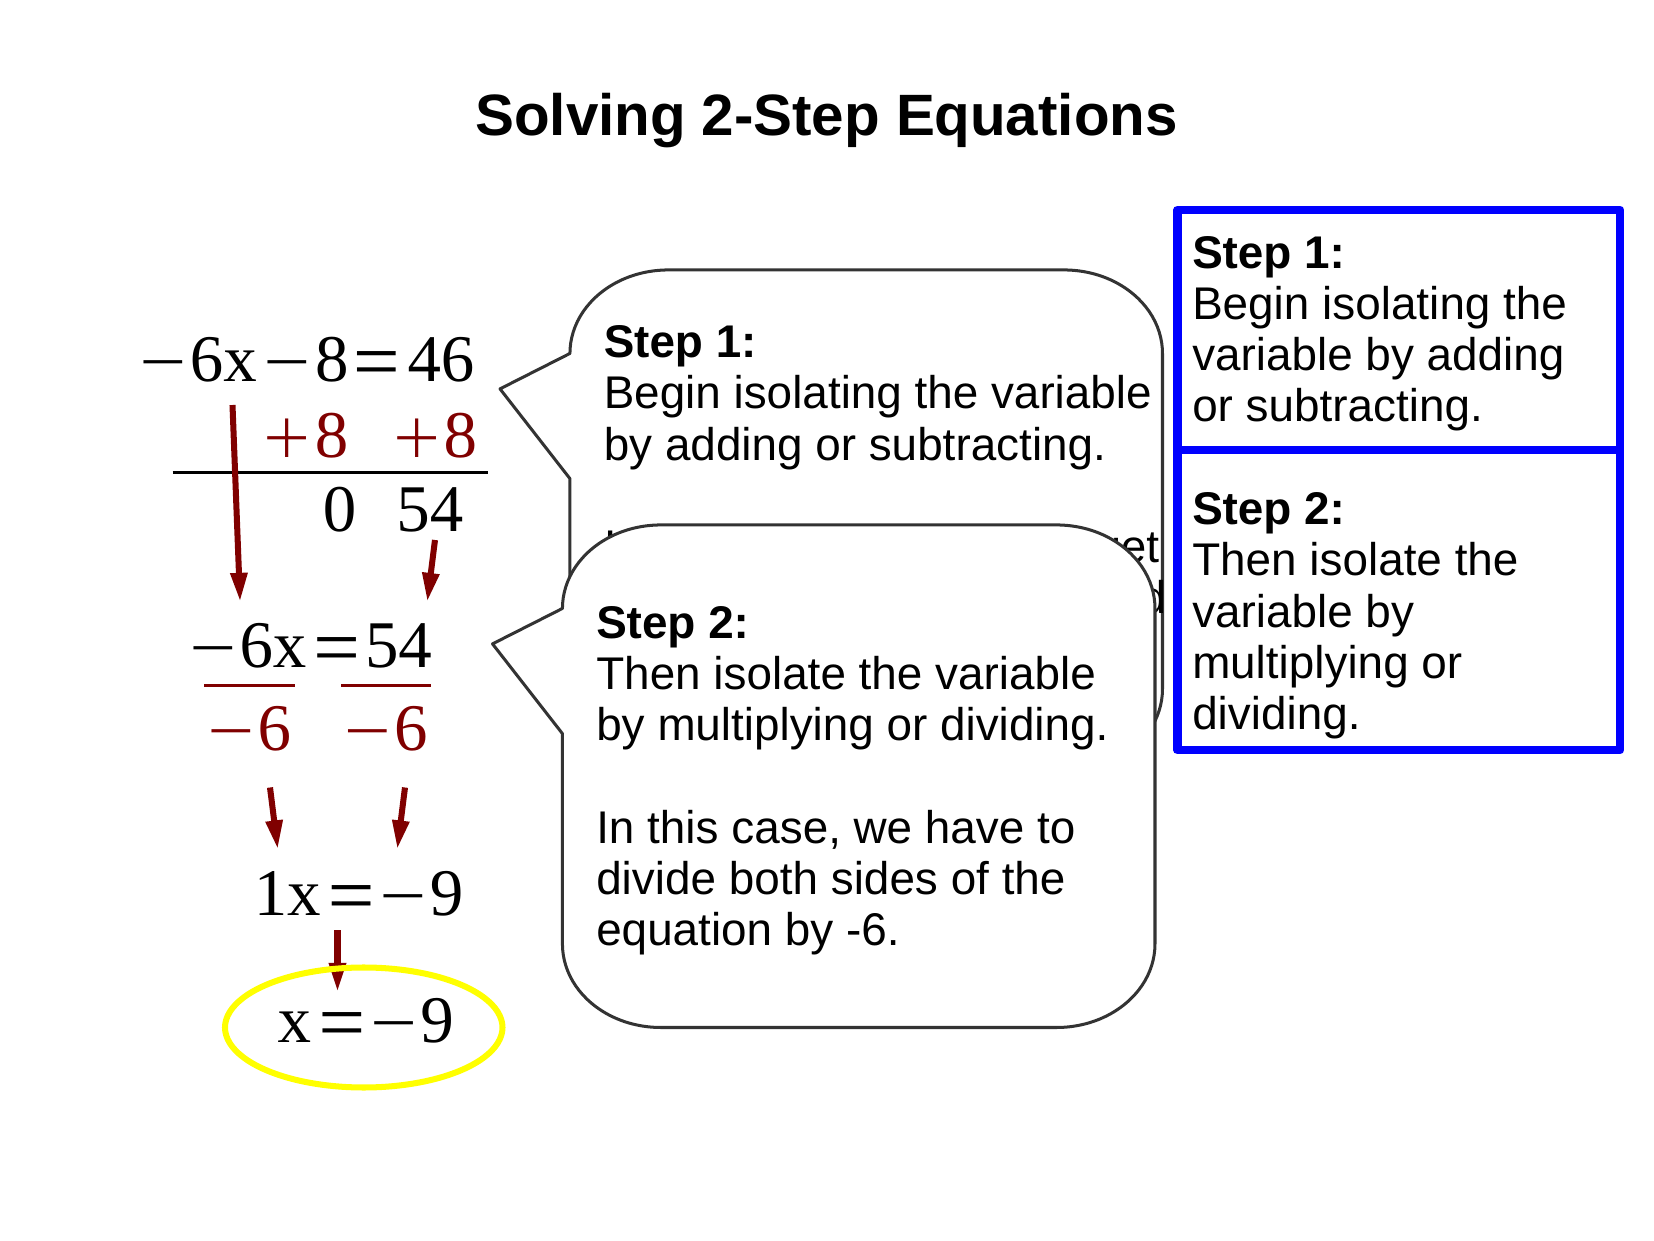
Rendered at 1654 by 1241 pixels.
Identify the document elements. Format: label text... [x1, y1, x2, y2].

text_box Step 1: Begin isolating the variable by adding or subtracting. Step 2: Then isolate the variable by multiplying or dividing. [1182, 219, 1616, 446]
text_box Step 1: Begin isolating the variable by adding or subtracting. Step 2: Then isolate the variable by multiplying or dividing. [1177, 219, 1636, 789]
chart [180, 607, 441, 766]
text_box Step 1: Begin isolating the variable by adding or subtracting. In this case, we have to get rid of -8. To do this, we add 8 to both sides of the equation. [500, 269, 1163, 719]
chart [270, 983, 460, 1058]
text_box Solving 2-Step Equations [1182, 214, 1319, 219]
chart [247, 856, 469, 931]
text_box Step 1: Begin isolating the variable by adding or subtracting. Step 2: Then isolate the variable by multiplying or dividing. [1182, 454, 1616, 746]
text_box Solving 2-Step Equations [335, 75, 1319, 223]
chart [130, 322, 481, 397]
chart [252, 398, 484, 547]
text_box Step 2: Then isolate the variable by multiplying or dividing. In this case, we have to divide both sides of the equation by -6. [492, 524, 1156, 1028]
